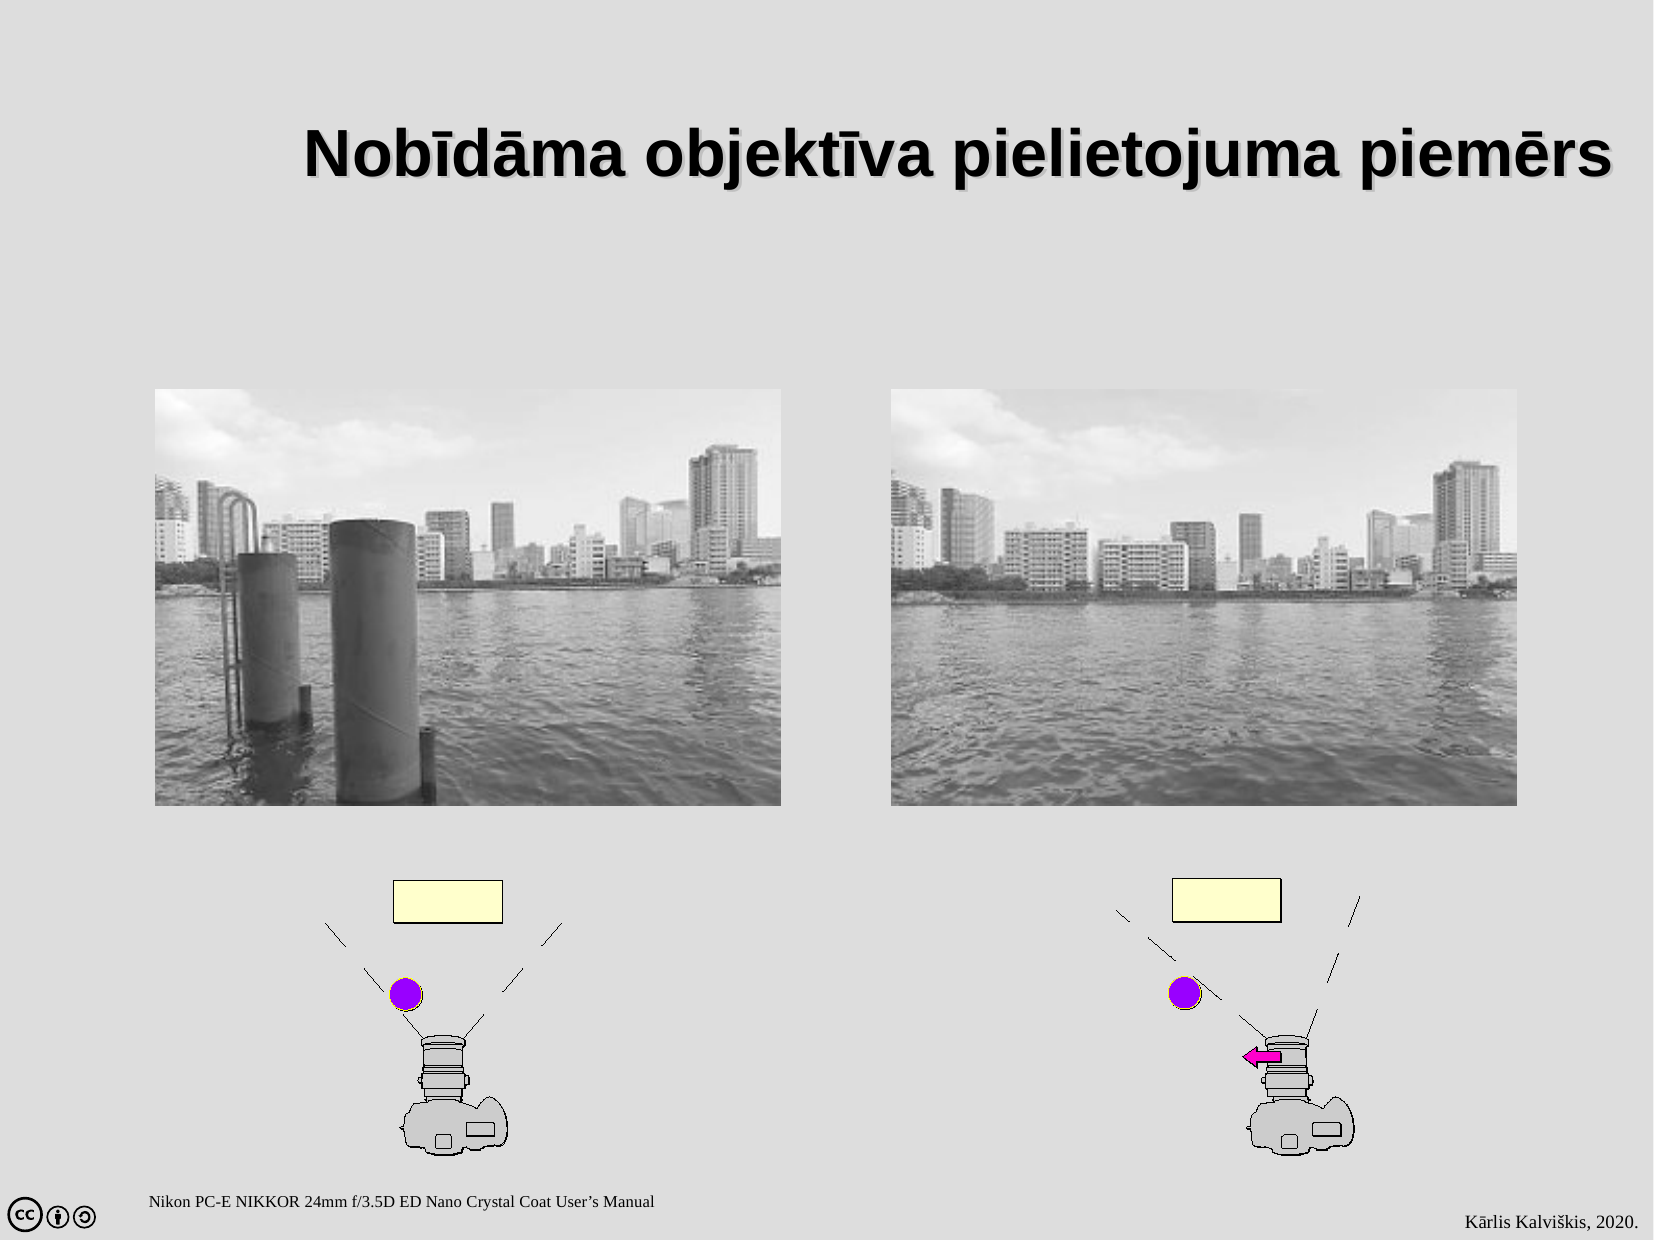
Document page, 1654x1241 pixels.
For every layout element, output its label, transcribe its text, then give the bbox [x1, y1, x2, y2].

text_box [1242, 1035, 1355, 1156]
text_box Nikon PC-E NIKKOR 24mm f/3.5D ED Nano Crystal Coat User’s Manual [133, 1185, 671, 1219]
picture [155, 389, 781, 806]
text_box [389, 977, 422, 1011]
title Nobīdāma objektīva pielietojuma piemērs [42, 49, 1615, 257]
text_box [1172, 879, 1281, 921]
text_box [394, 880, 502, 923]
text_box [1168, 976, 1201, 1009]
picture [891, 389, 1517, 806]
text_box [399, 1035, 508, 1156]
